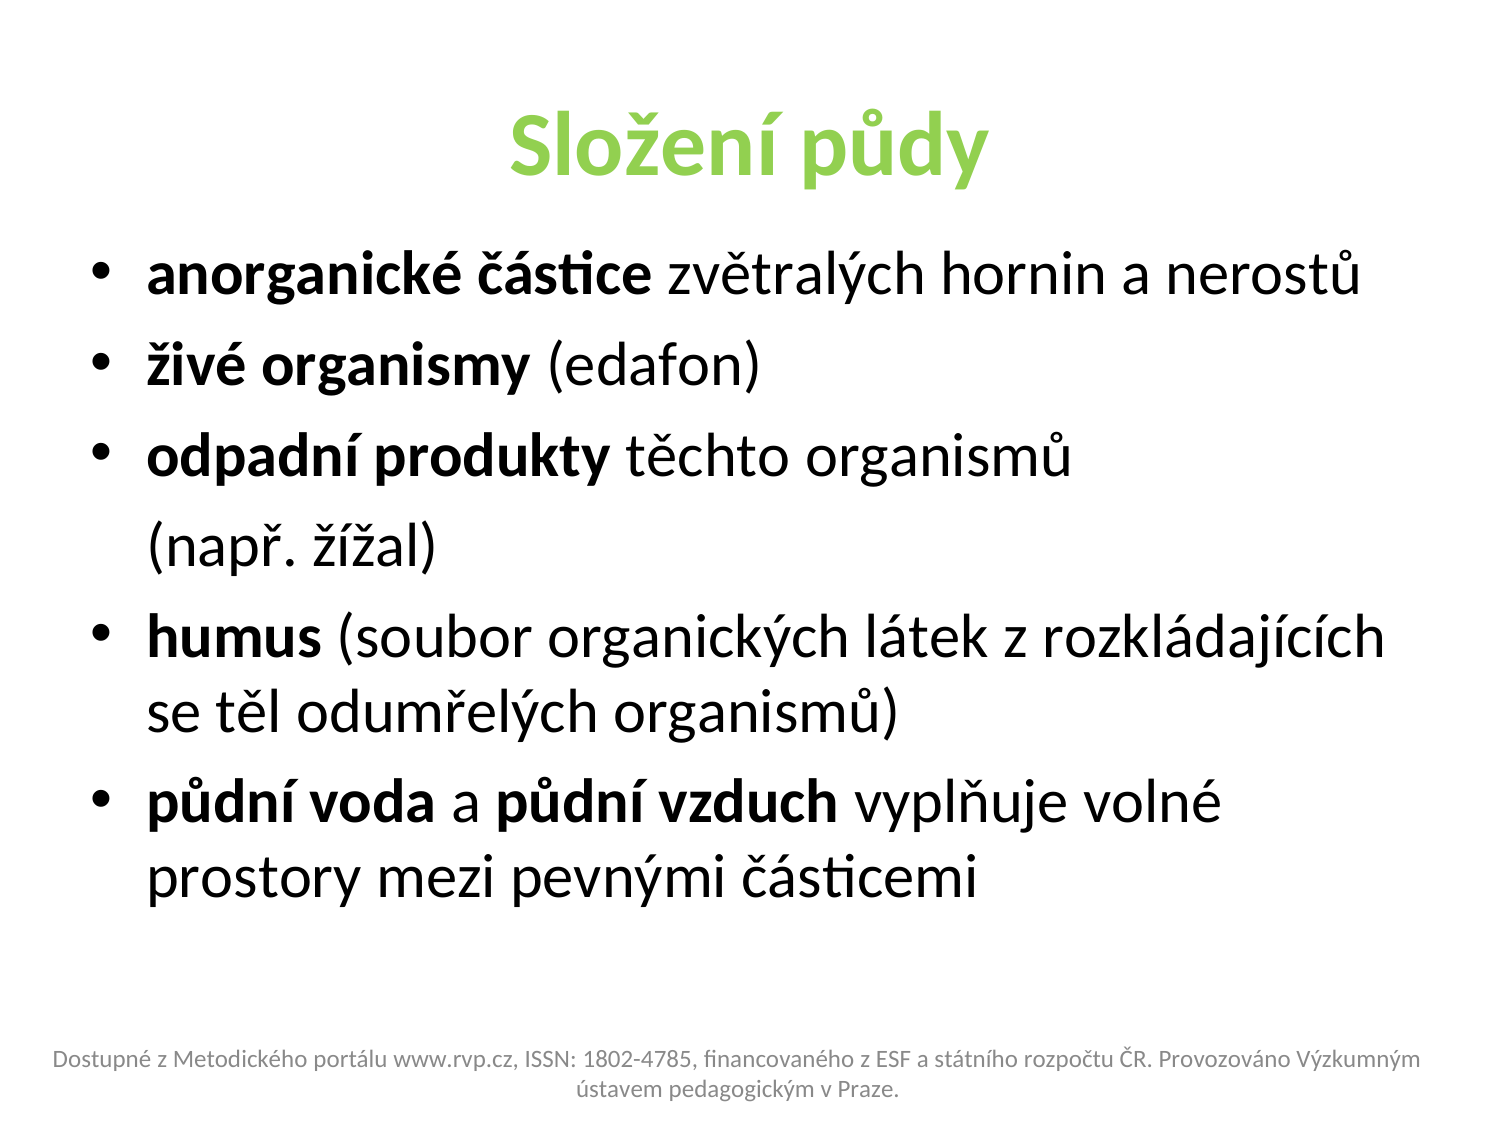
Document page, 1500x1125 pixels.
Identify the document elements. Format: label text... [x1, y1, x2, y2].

text_box Dostupné z Metodického portálu www.rvp.cz, ISSN: 1802-4785, financovaného z ESF a státního rozpočtu ČR. Provozováno Výzkumným ústavem pedagogickým v Praze. [23, 1042, 1454, 1103]
list anorganické částice zvětralých hornin a nerostů živé organismy (edafon) odpadní produkty těchto organismů (např. žížal) humus (soubor organických látek z rozkládajících se těl odumřelých organismů) půdní voda a půdní vzduch vyplňuje volné prostory mezi pevnými částicemi [75, 224, 1426, 1000]
title Složení půdy [75, 45, 1426, 224]
